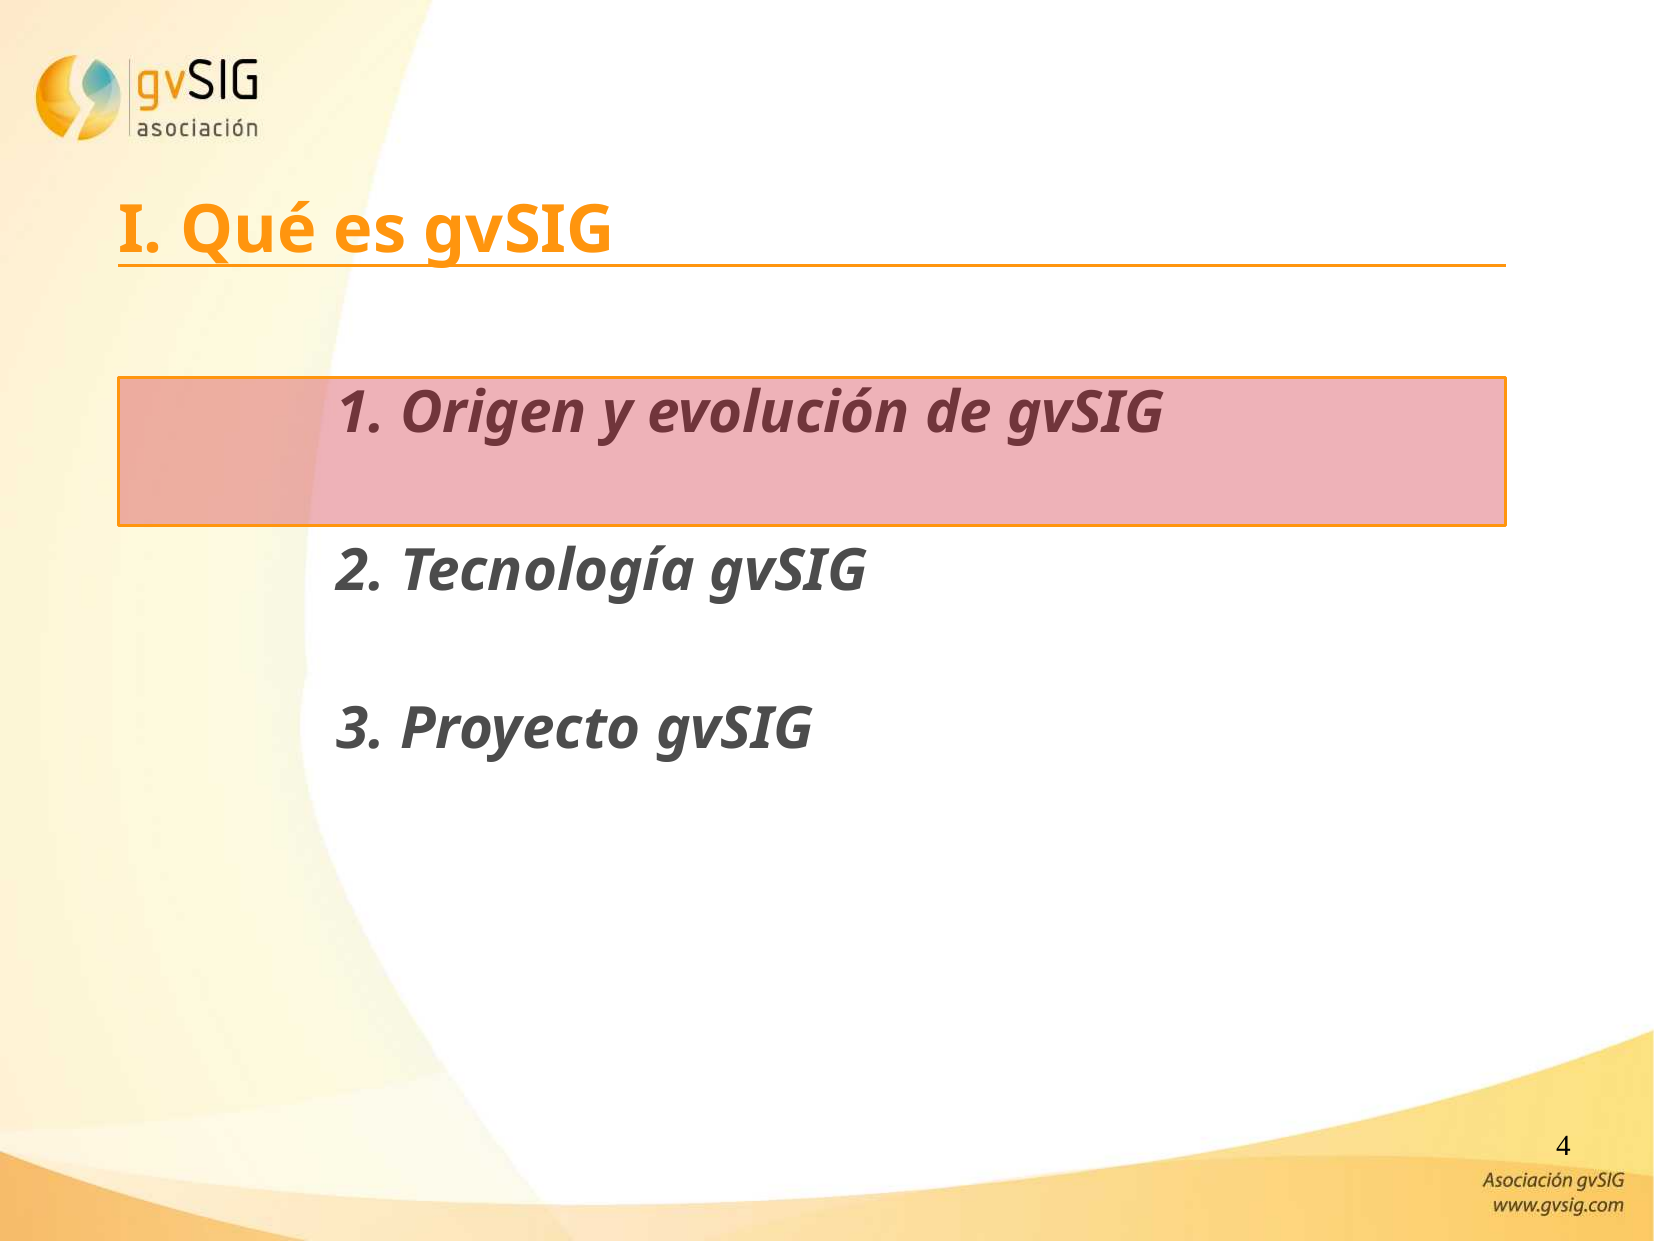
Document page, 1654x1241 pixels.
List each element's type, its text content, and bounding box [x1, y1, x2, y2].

title 1. Origen y evolución de gvSIG 2. Tecnología gvSIG 3. Proyecto gvSIG [336, 526, 1418, 958]
picture [0, 0, 1654, 1241]
text_box [118, 377, 1506, 526]
title I. Qué es gvSIG [118, 177, 1607, 276]
